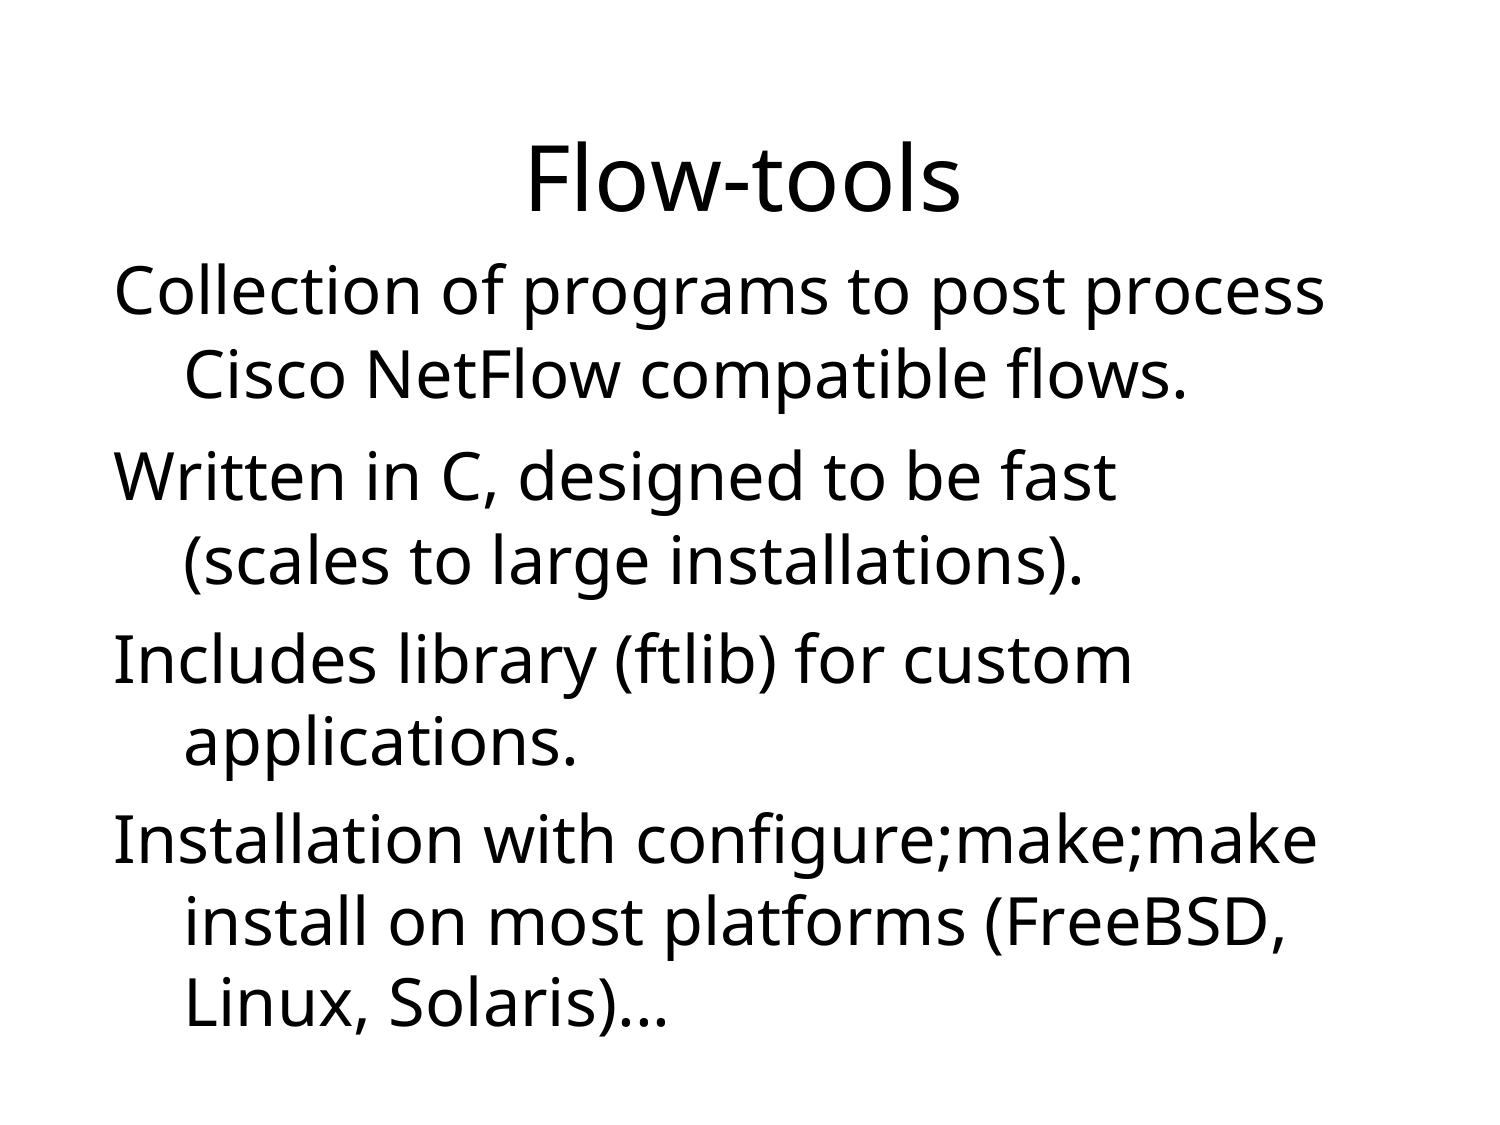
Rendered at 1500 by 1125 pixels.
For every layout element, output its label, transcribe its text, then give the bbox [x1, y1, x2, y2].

title Flow-tools [112, 62, 1388, 290]
list Collection of programs to post process Cisco NetFlow compatible flows. Written in C, designed to be fast (scales to large installations). Includes library (ftlib) for custom applications. Installation with configure;make;make install on most platforms (FreeBSD, Linux, Solaris)... [99, 238, 1375, 1109]
